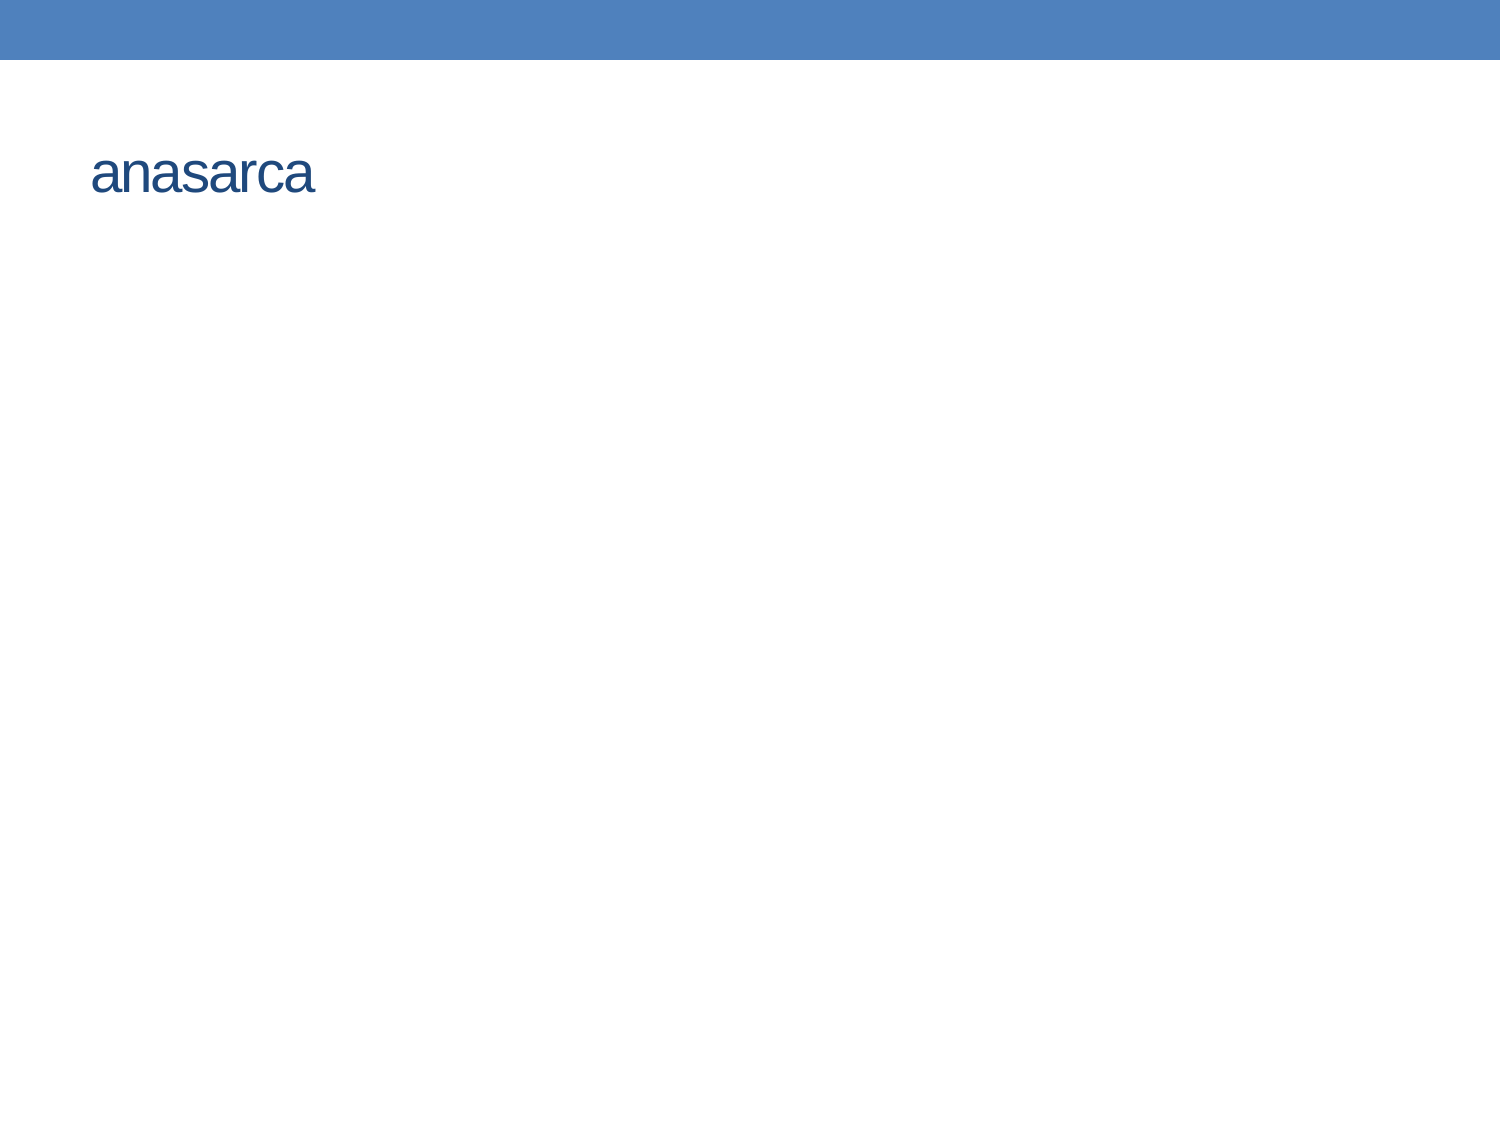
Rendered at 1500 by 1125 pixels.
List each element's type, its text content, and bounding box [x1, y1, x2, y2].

title anasarca [75, 87, 1426, 251]
